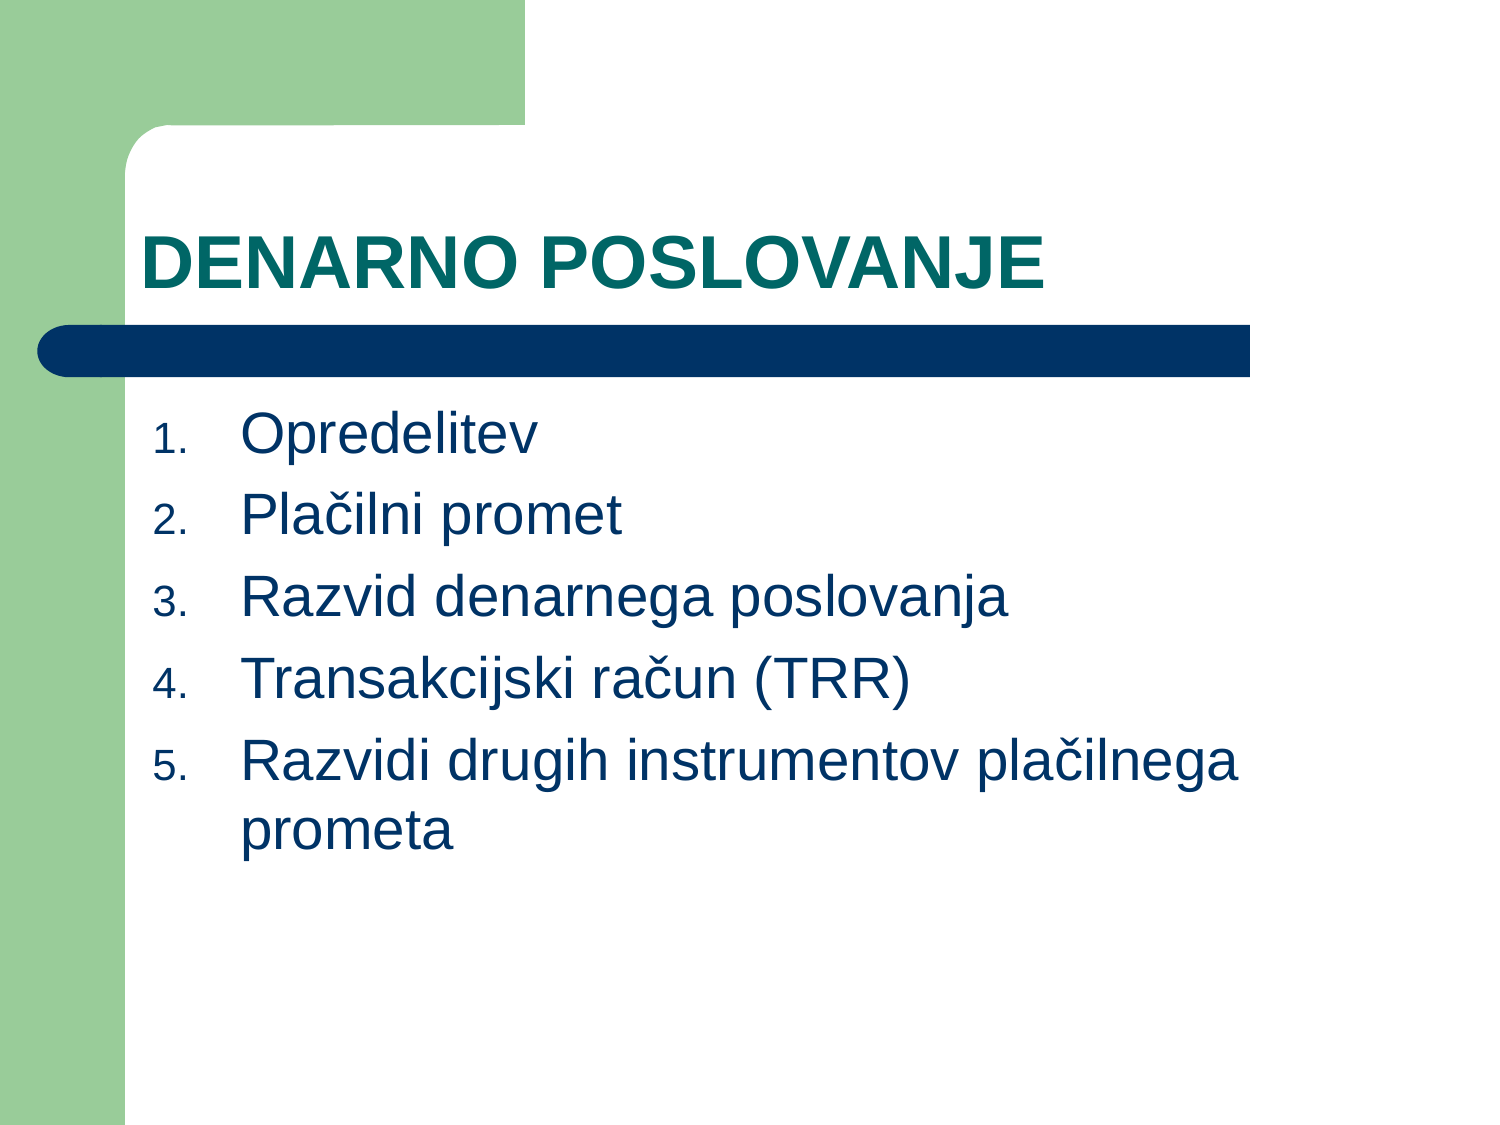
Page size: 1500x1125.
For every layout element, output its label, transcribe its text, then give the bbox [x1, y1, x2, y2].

title DENARNO POSLOVANJE [125, 125, 1425, 313]
list Opredelitev Plačilni promet Razvid denarnega poslovanja Transakcijski račun (TRR) Razvidi drugih instrumentov plačilnega prometa [137, 387, 1400, 999]
